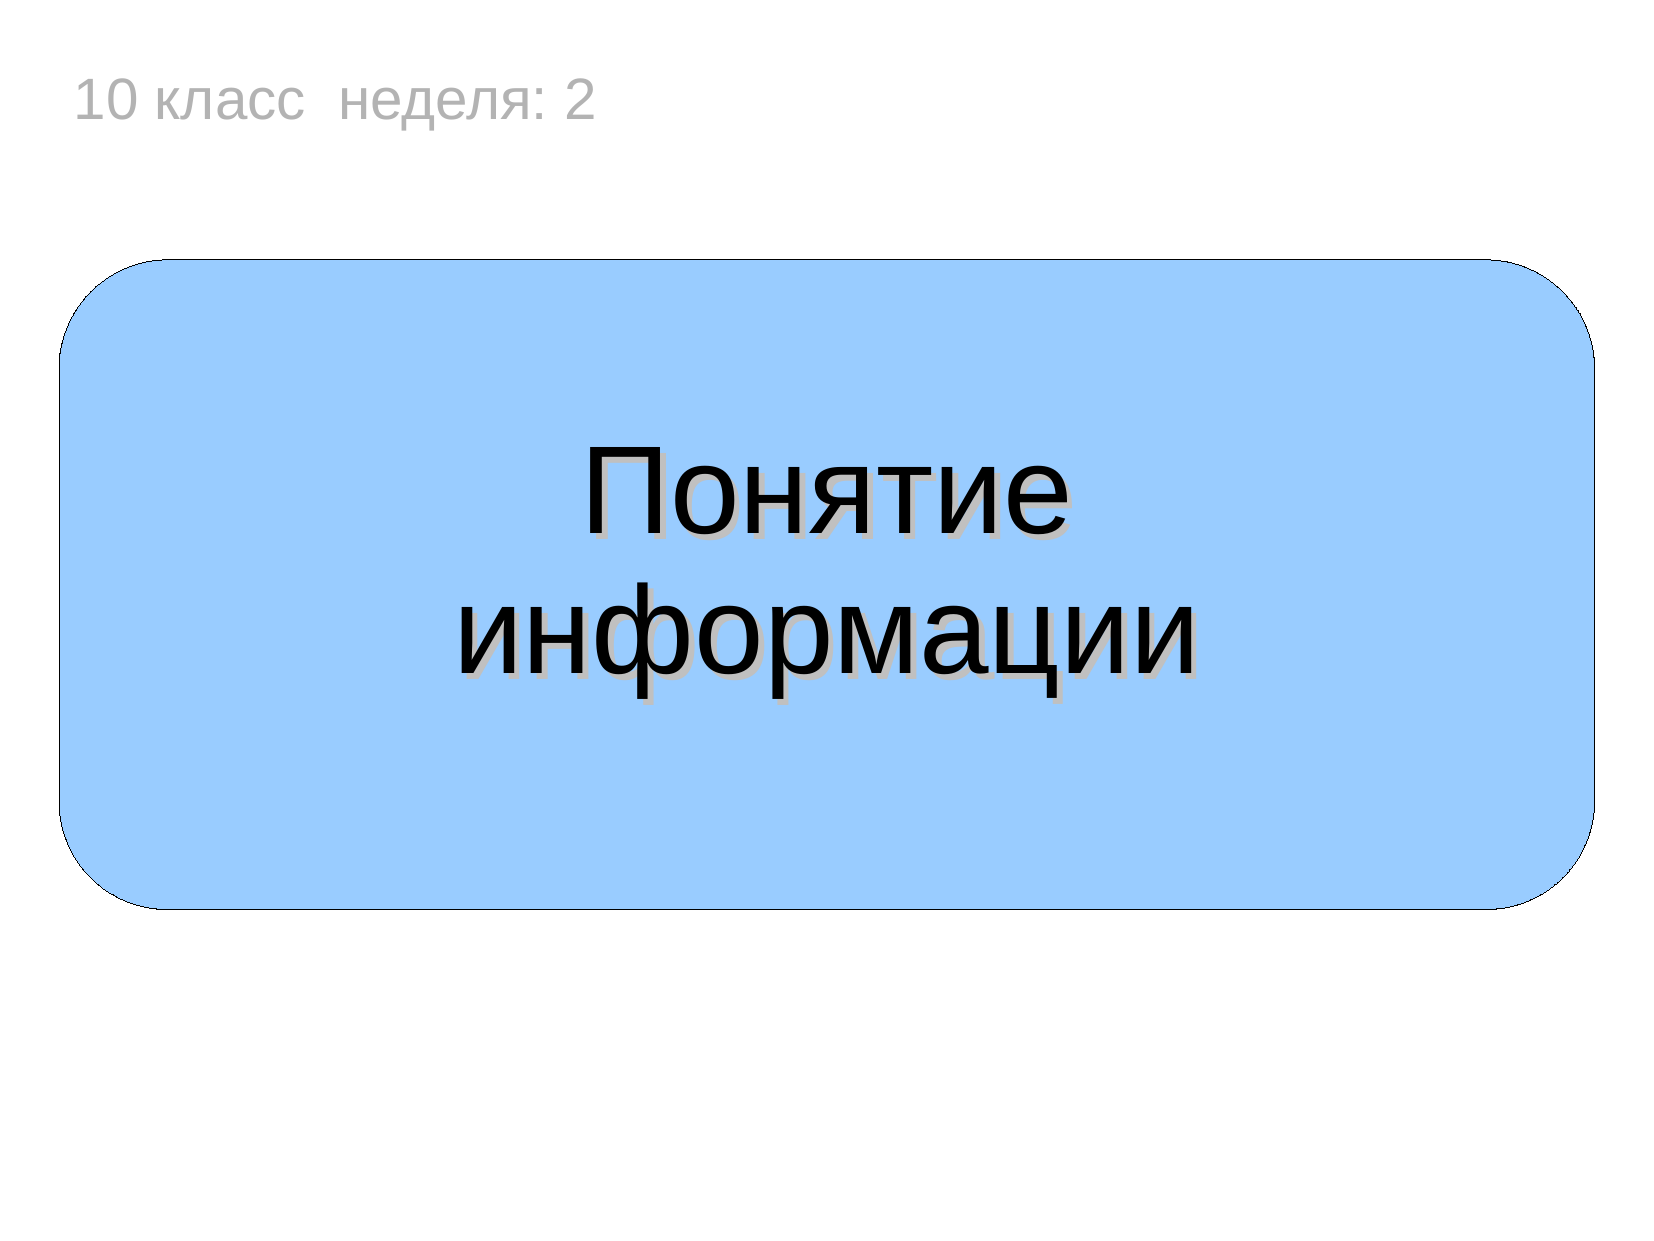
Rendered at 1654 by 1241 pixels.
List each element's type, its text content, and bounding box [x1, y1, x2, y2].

text_box 10 класс неделя: 2 [59, 59, 650, 139]
text_box [59, 259, 1595, 910]
text_box Понятие информации [206, 413, 1447, 708]
